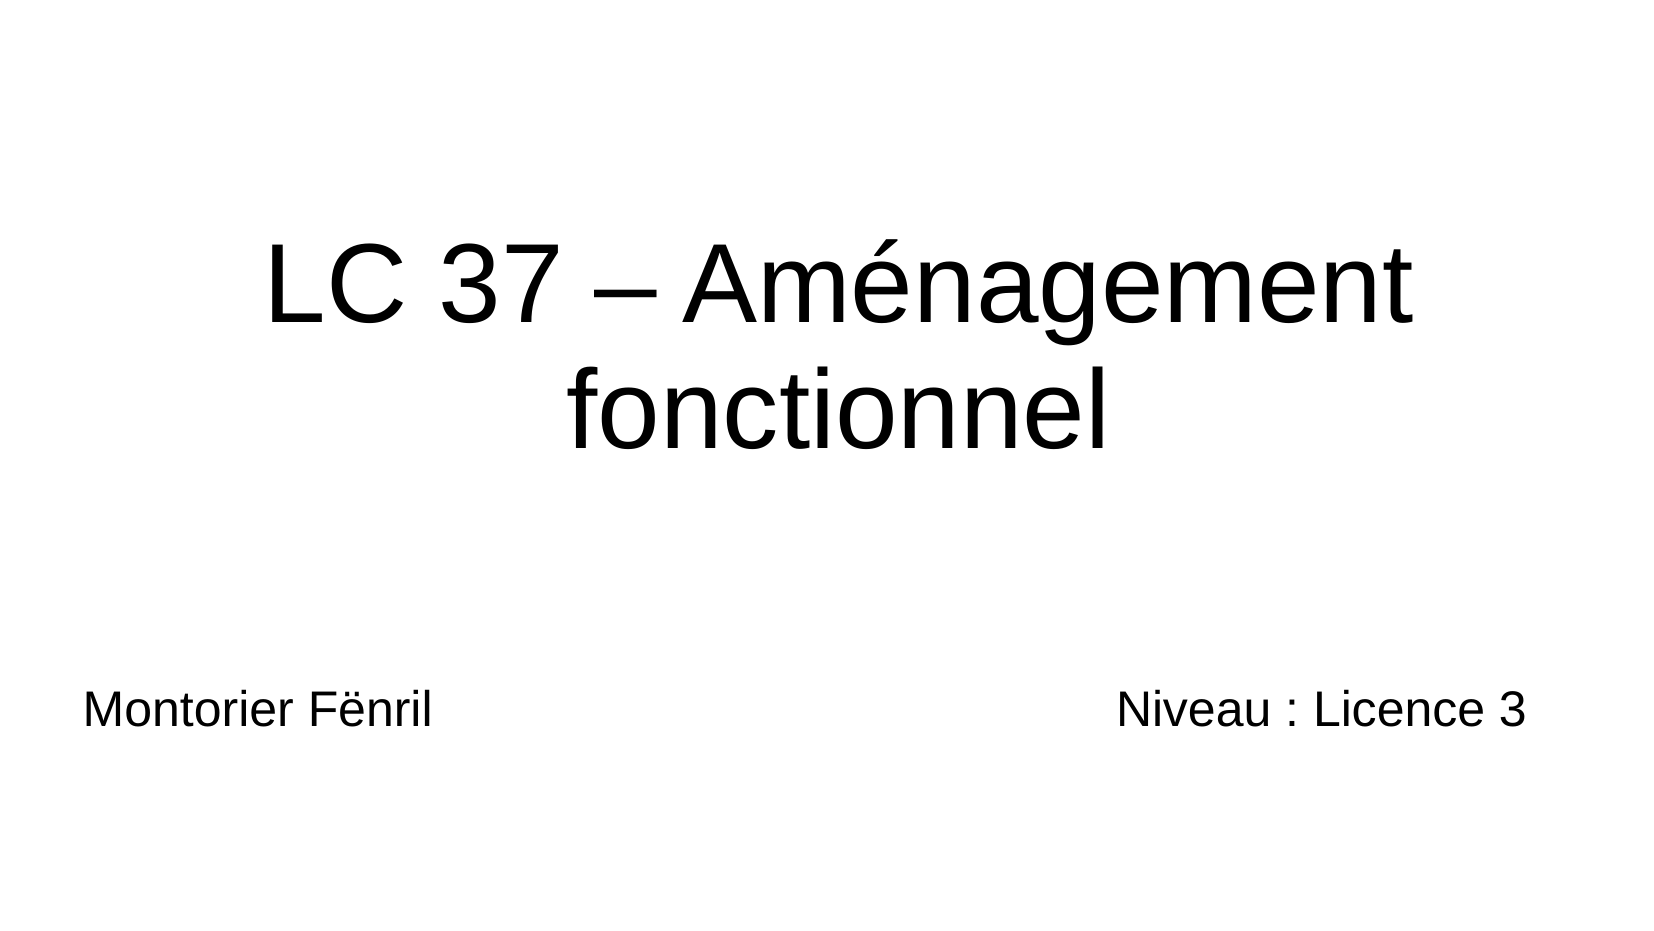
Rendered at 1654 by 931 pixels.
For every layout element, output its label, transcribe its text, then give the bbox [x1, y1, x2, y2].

subtitle Montorier Fënril Niveau : Licence 3 [82, 661, 1571, 758]
title LC 37 – Aménagement fonctionnel [94, 136, 1583, 557]
